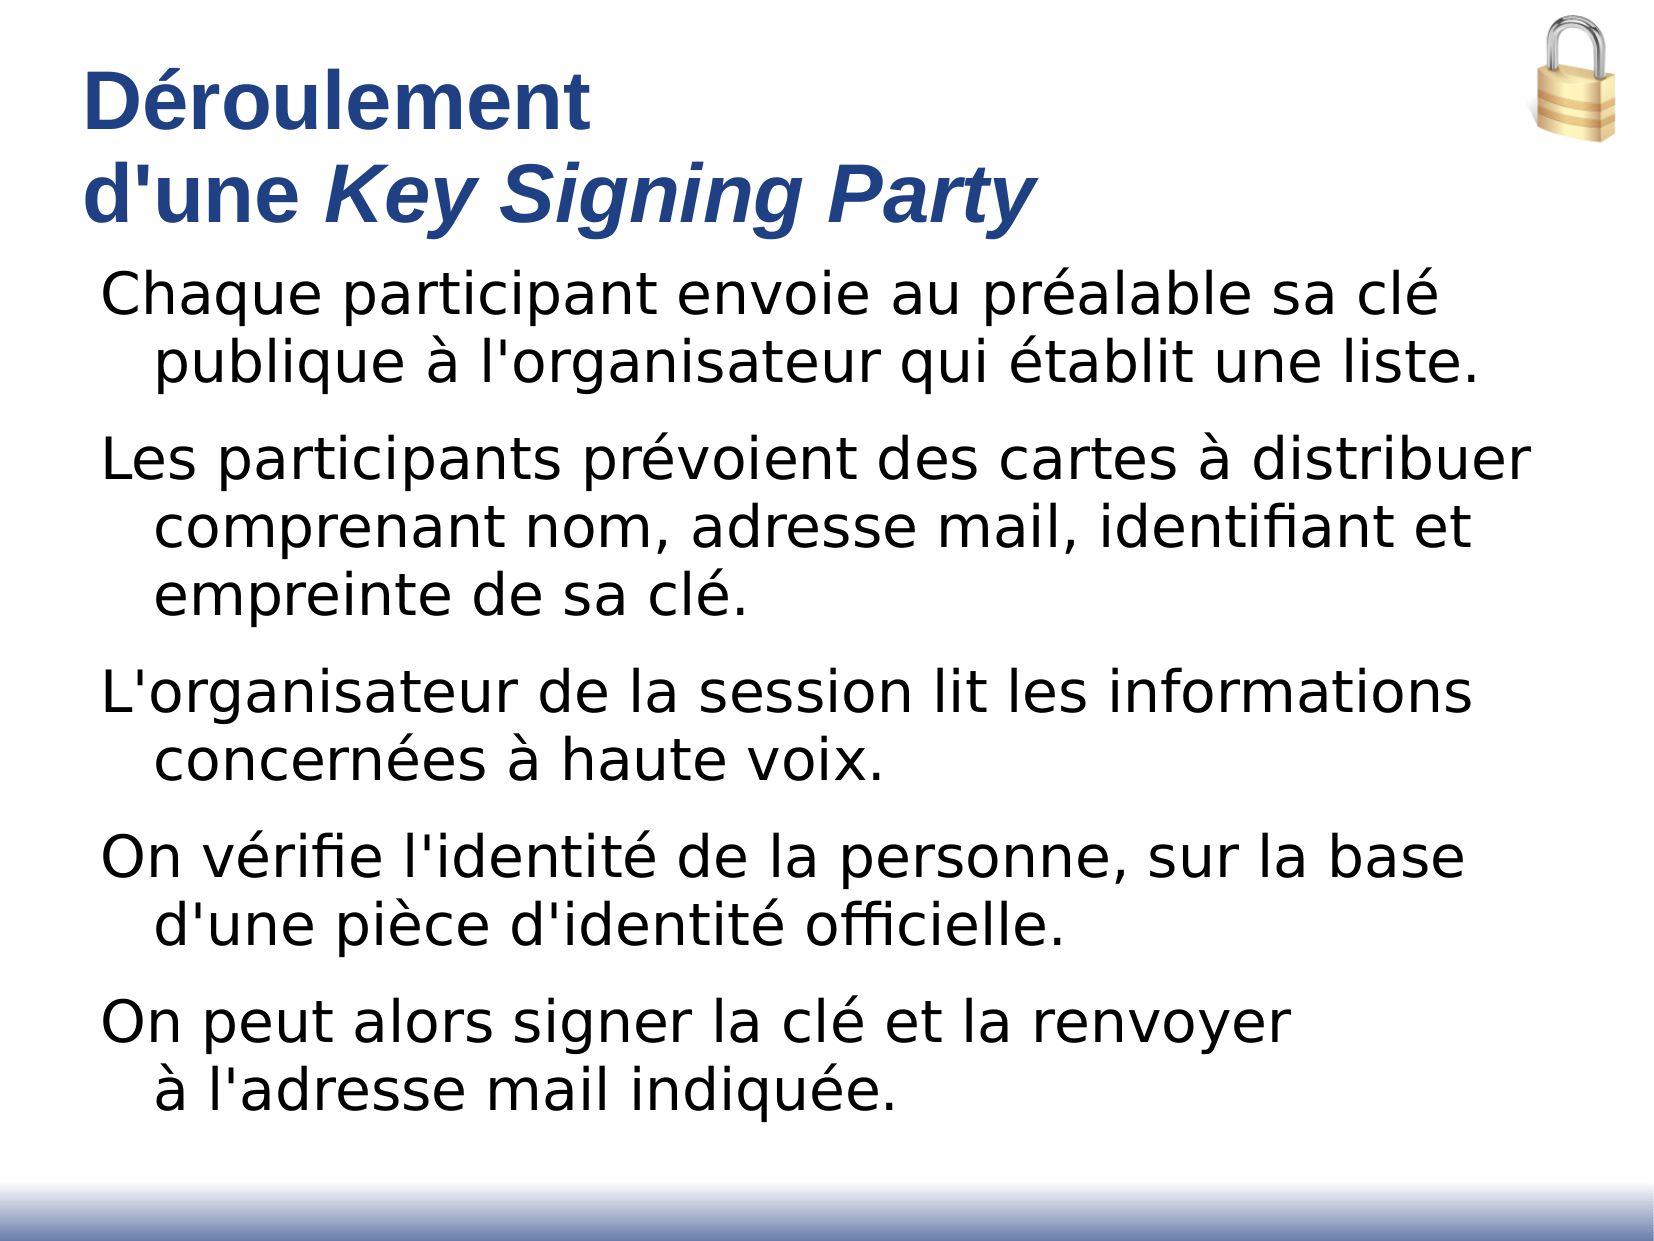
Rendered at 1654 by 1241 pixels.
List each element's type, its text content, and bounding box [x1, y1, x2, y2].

title Déroulement d'une Key Signing Party [82, 50, 1571, 244]
list Chaque participant envoie au préalable sa clé publique à l'organisateur qui établit une liste. Les participants prévoient des cartes à distribuer comprenant nom, adresse mail, identifiant et empreinte de sa clé. L'organisateur de la session lit les informations concernées à haute voix. On vérifie l'identité de la personne, sur la base d'une pièce d'identité officielle. On peut alors signer la clé et la renvoyer à l'adresse mail indiquée. [82, 260, 1571, 1124]
picture [1505, 11, 1642, 148]
